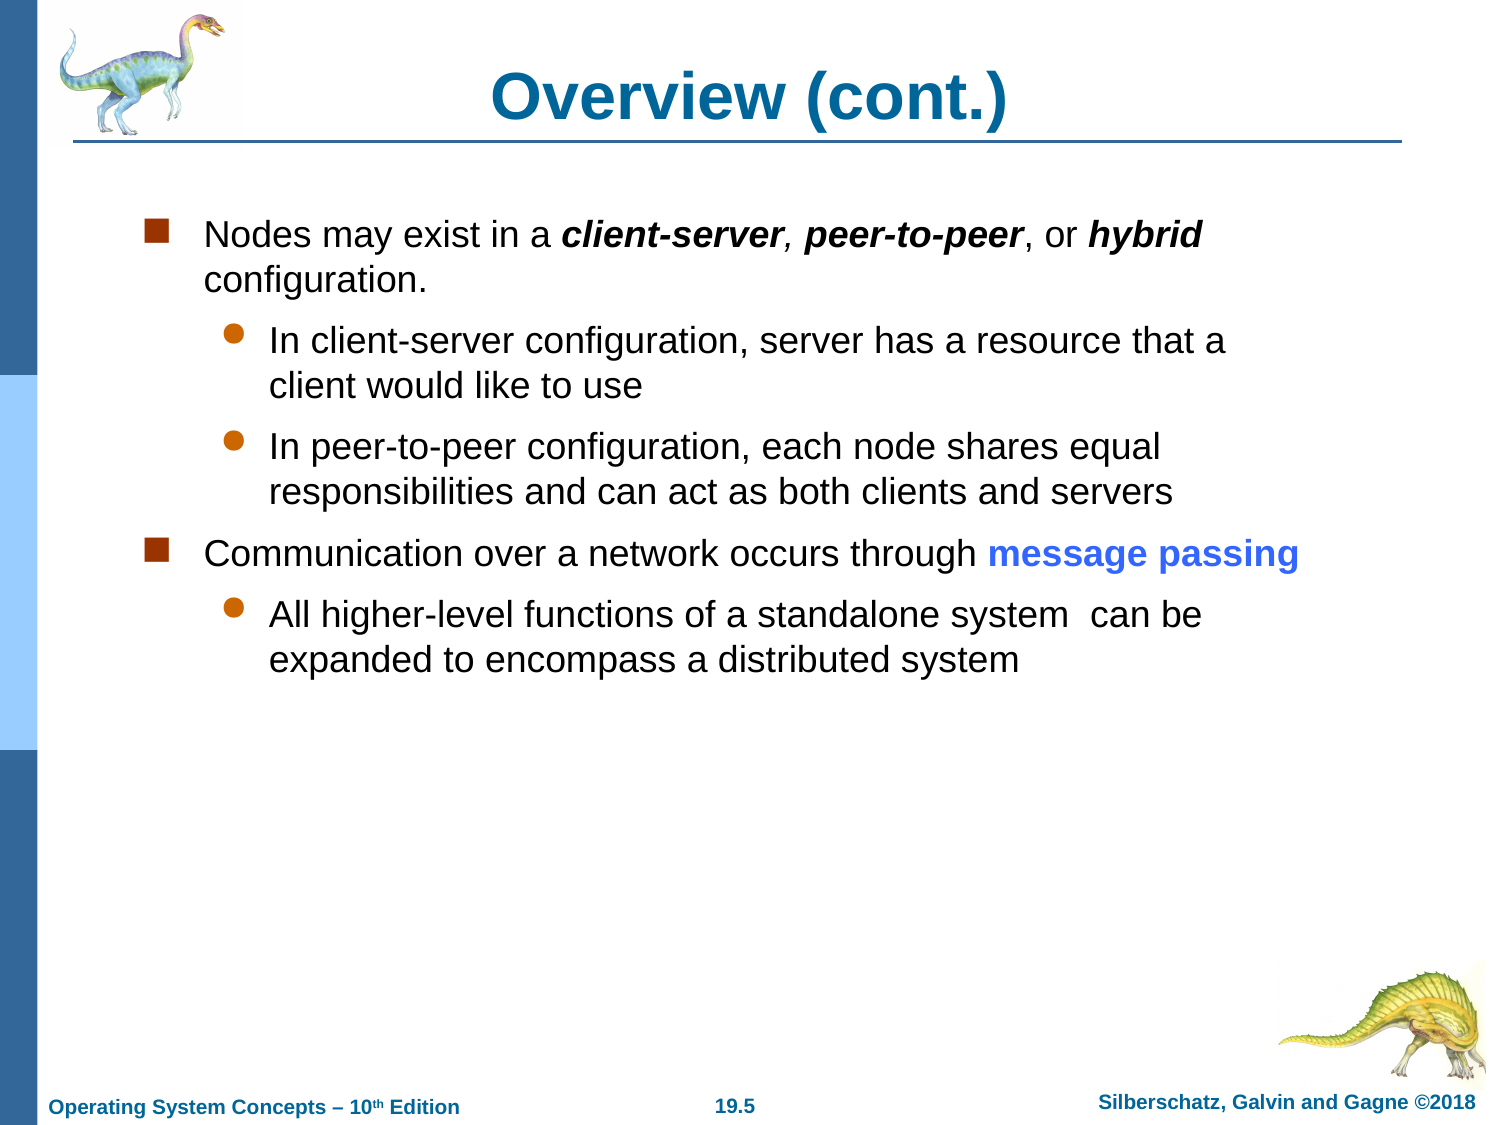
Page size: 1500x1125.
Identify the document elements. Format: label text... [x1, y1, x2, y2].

list Nodes may exist in a client-server, peer-to-peer, or hybrid configuration. In client-server configuration, server has a resource that a client would like to use In peer-to-peer configuration, each node shares equal responsibilities and can act as both clients and servers Communication over a network occurs through message passing All higher-level functions of a standalone system can be expanded to encompass a distributed system [132, 202, 1327, 946]
title Overview (cont.) [75, 45, 1426, 141]
picture [1415, 1094, 1423, 1099]
picture [46, 0, 243, 149]
picture [1275, 959, 1486, 1090]
